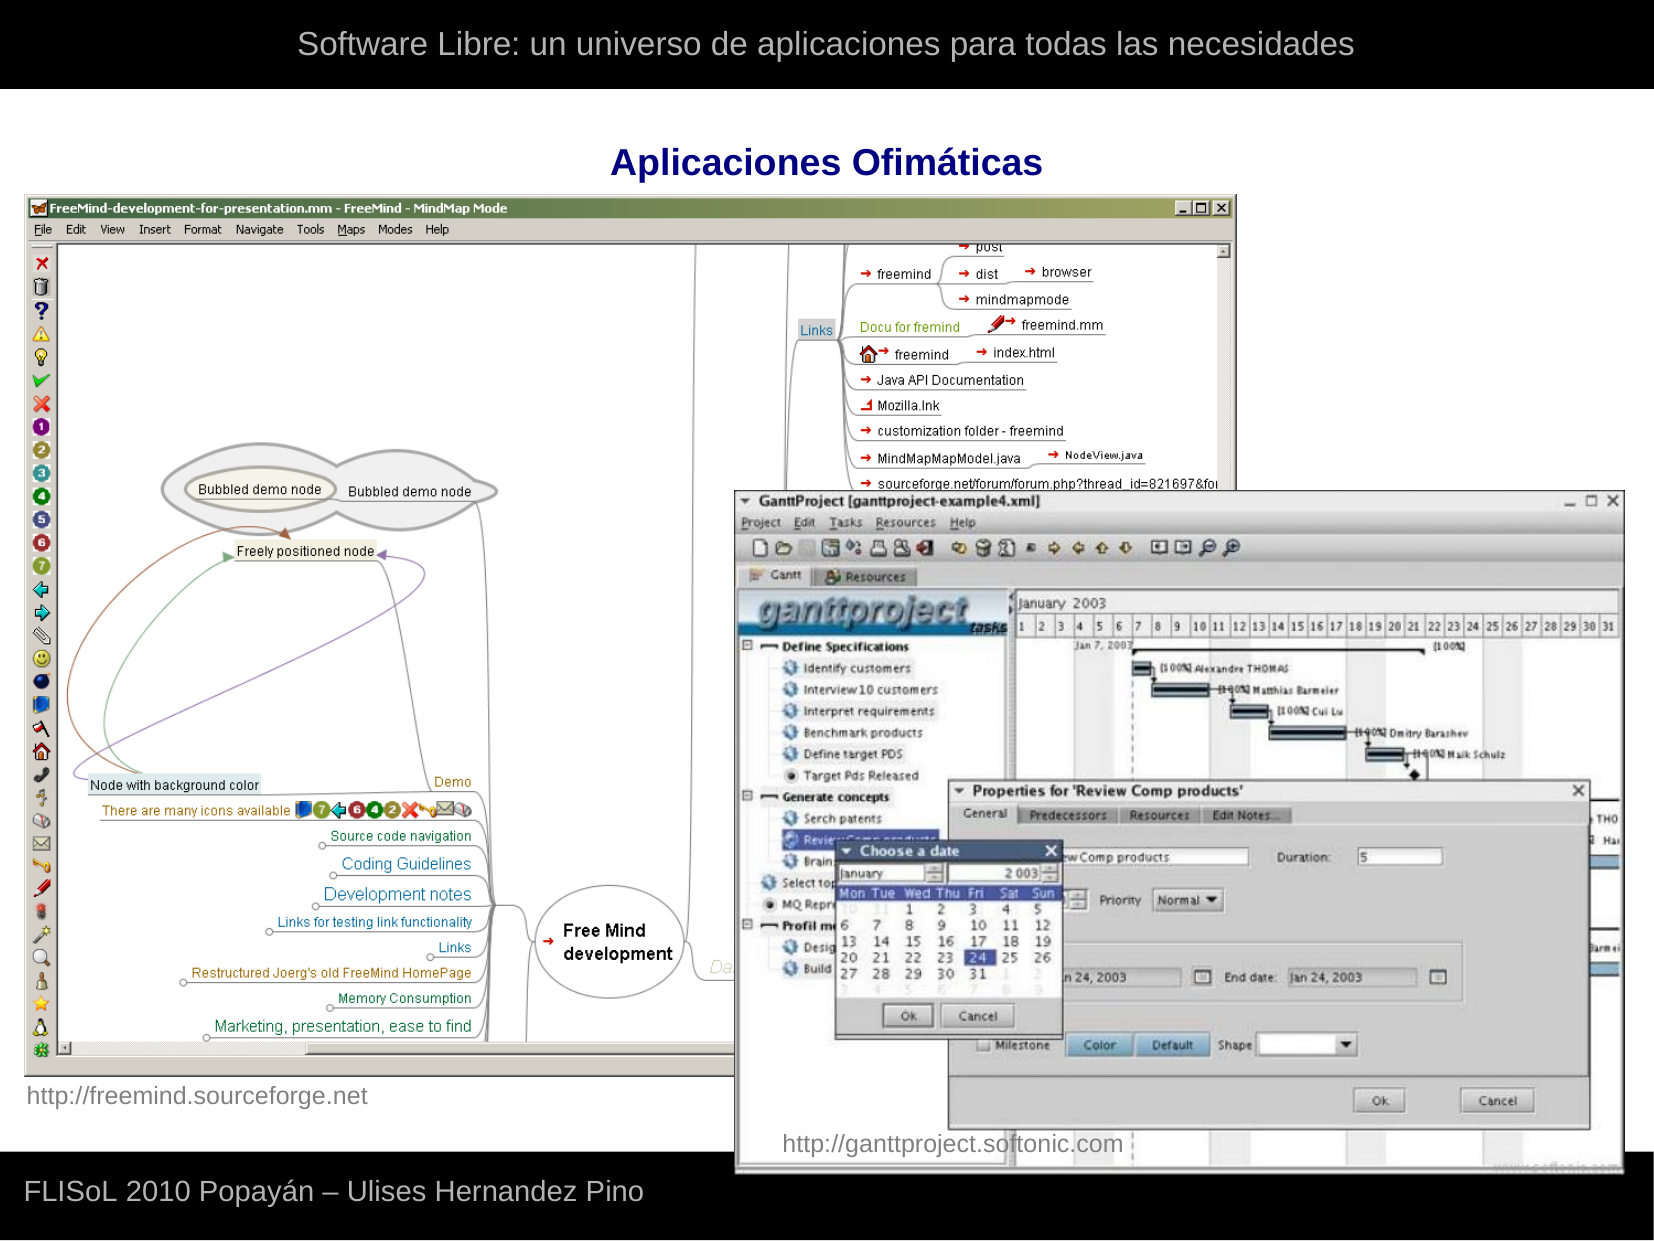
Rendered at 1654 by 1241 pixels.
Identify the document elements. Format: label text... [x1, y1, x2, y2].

title Aplicaciones Ofimáticas [82, 125, 1571, 200]
picture [24, 194, 1625, 1176]
text_box http://ganttproject.softonic.com [767, 1122, 1140, 1165]
text_box http://freemind.sourceforge.net [11, 1074, 384, 1118]
